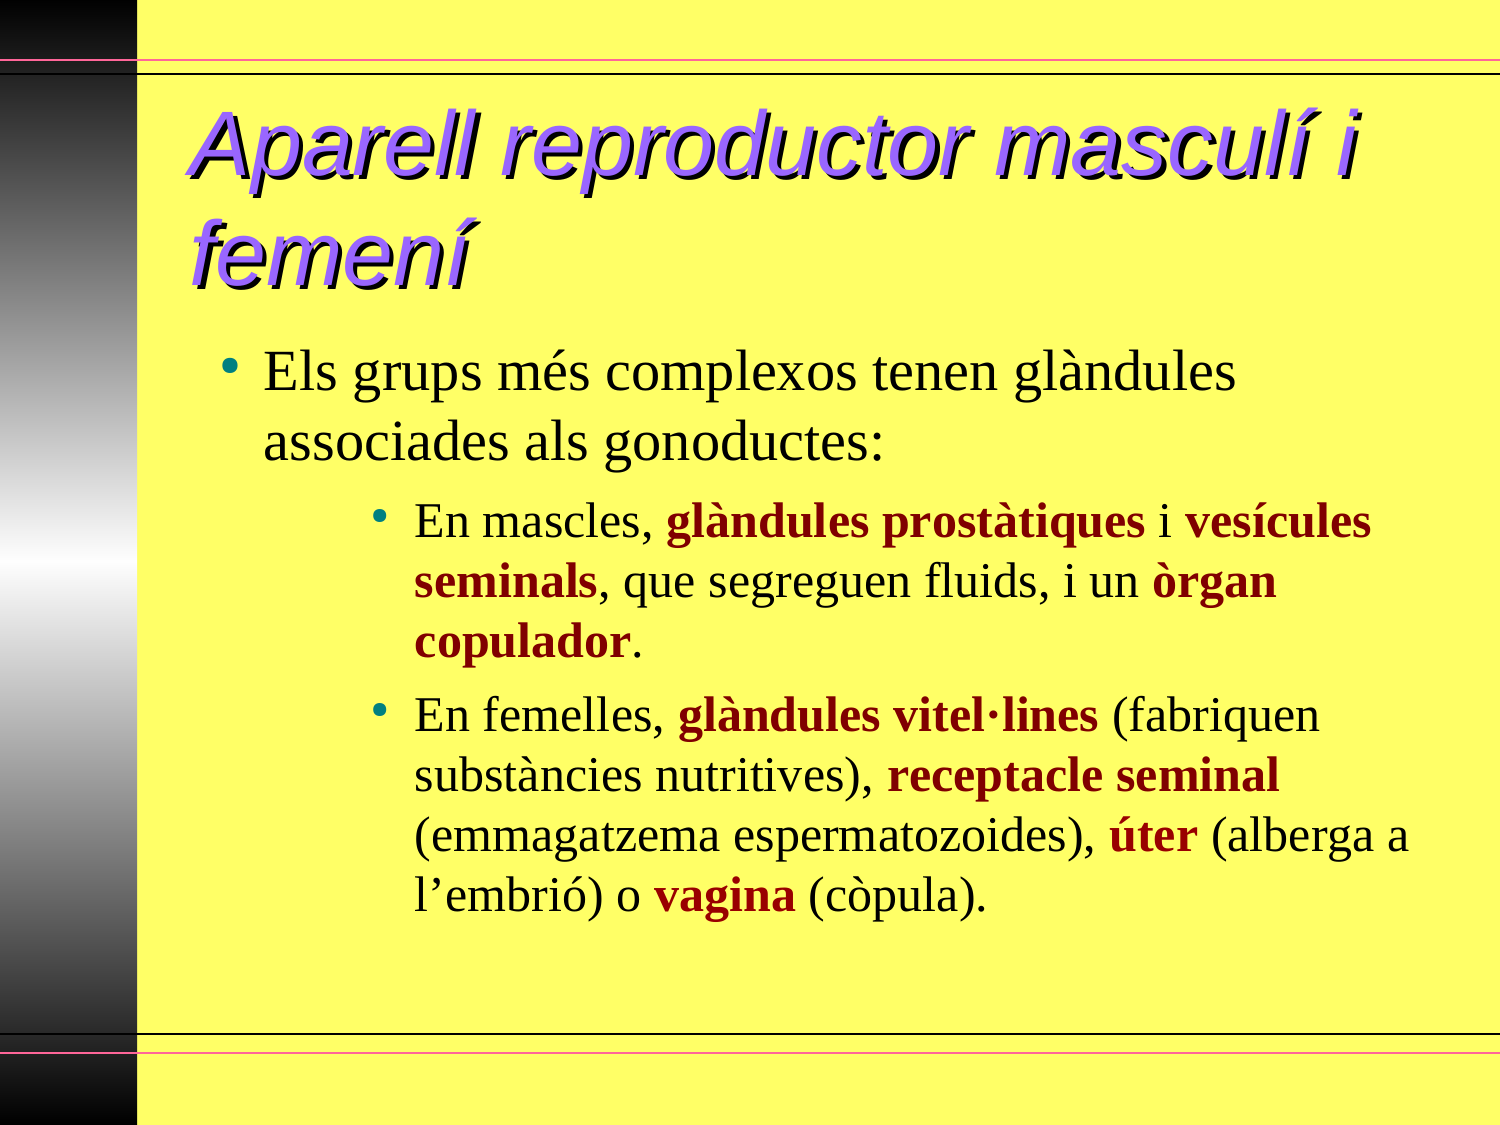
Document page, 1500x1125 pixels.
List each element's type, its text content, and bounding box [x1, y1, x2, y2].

title Aparell reproductor masculí i femení [174, 76, 1450, 312]
list Els grups més complexos tenen glàndules associades als gonoductes: En mascles, glàndules prostàtiques i vesícules seminals, que segreguen fluids, i un òrgan copulador. En femelles, glàndules vitel·lines (fabriquen substàncies nutritives), receptacle seminal (emmagatzema espermatozoides), úter (alberga a l’embrió) o vagina (còpula). [174, 324, 1450, 1001]
